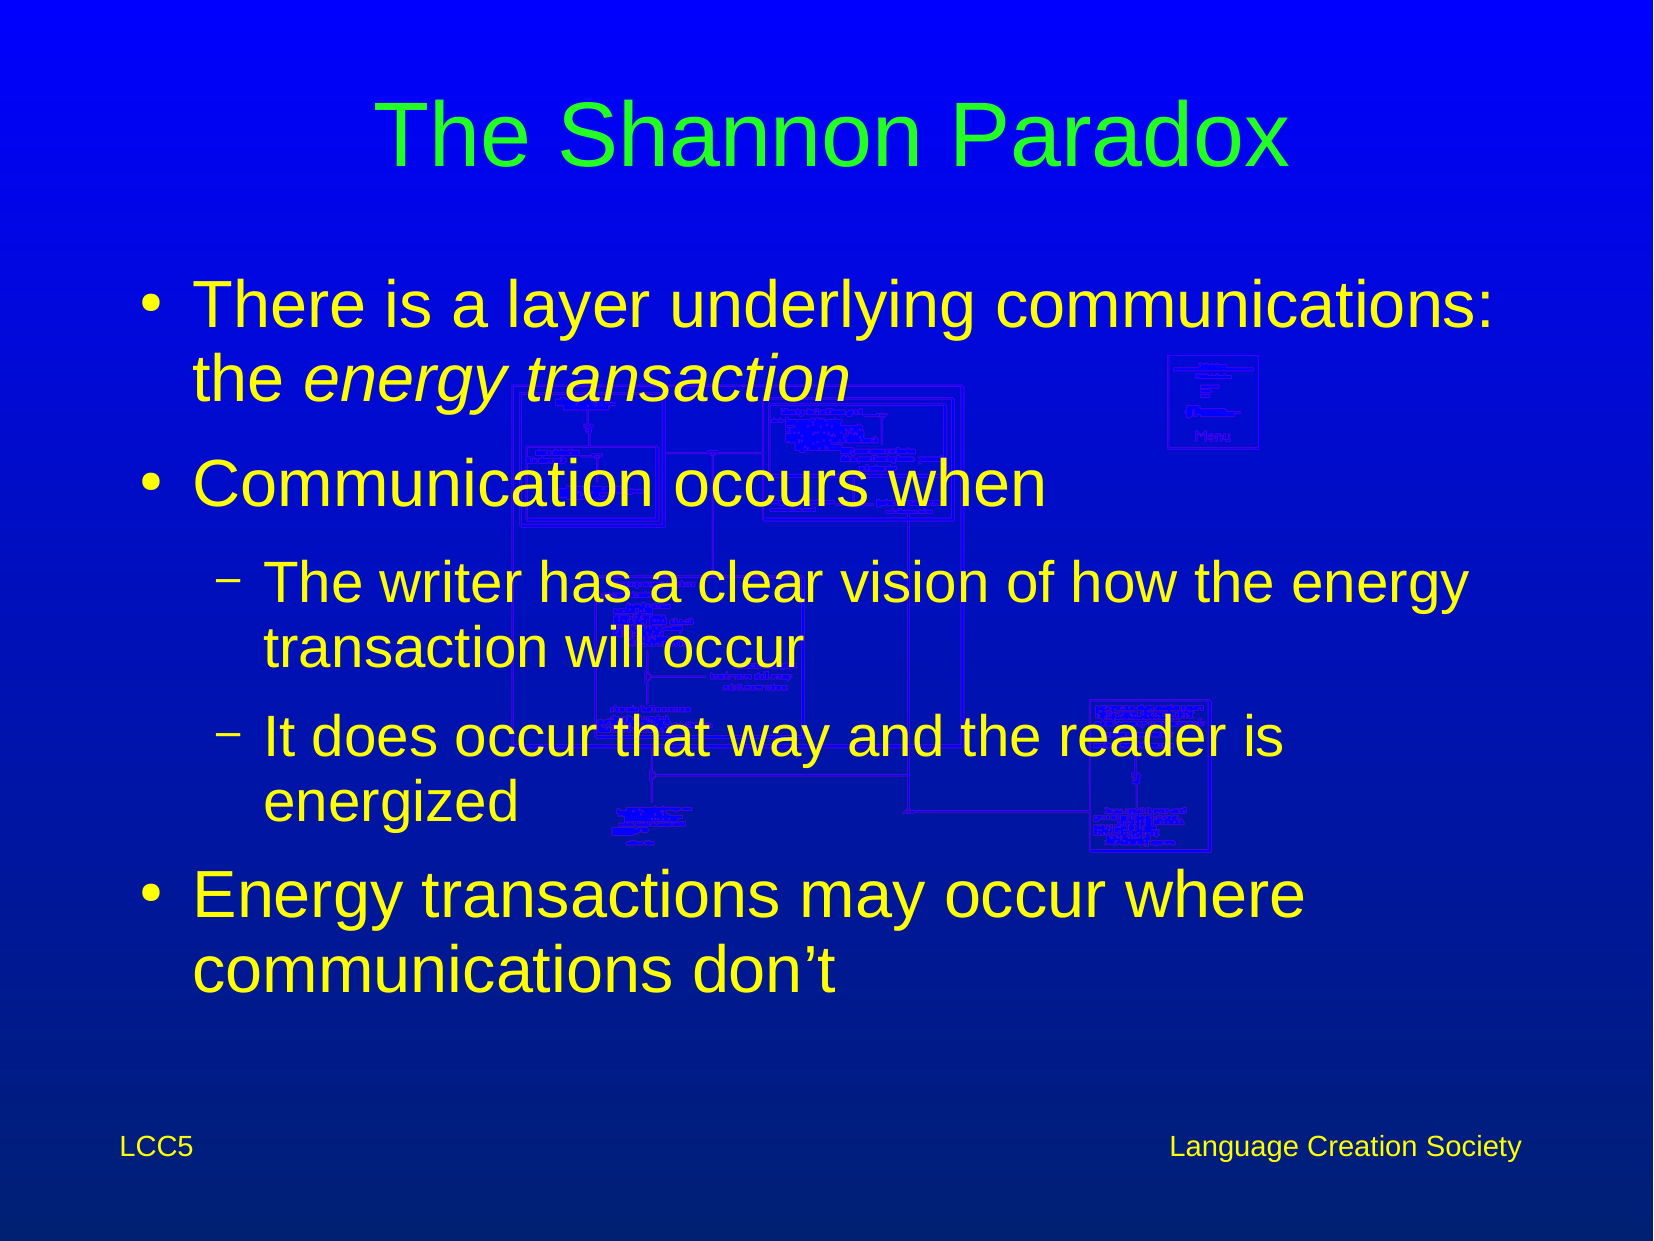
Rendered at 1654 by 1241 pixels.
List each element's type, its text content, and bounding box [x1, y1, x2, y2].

list There is a layer underlying communications: the energy transaction Communication occurs when The writer has a clear vision of how the energy transaction will occur It does occur that way and the reader is energized Energy transactions may occur where communications don’t [121, 266, 1534, 1121]
title The Shannon Paradox [126, 31, 1539, 239]
